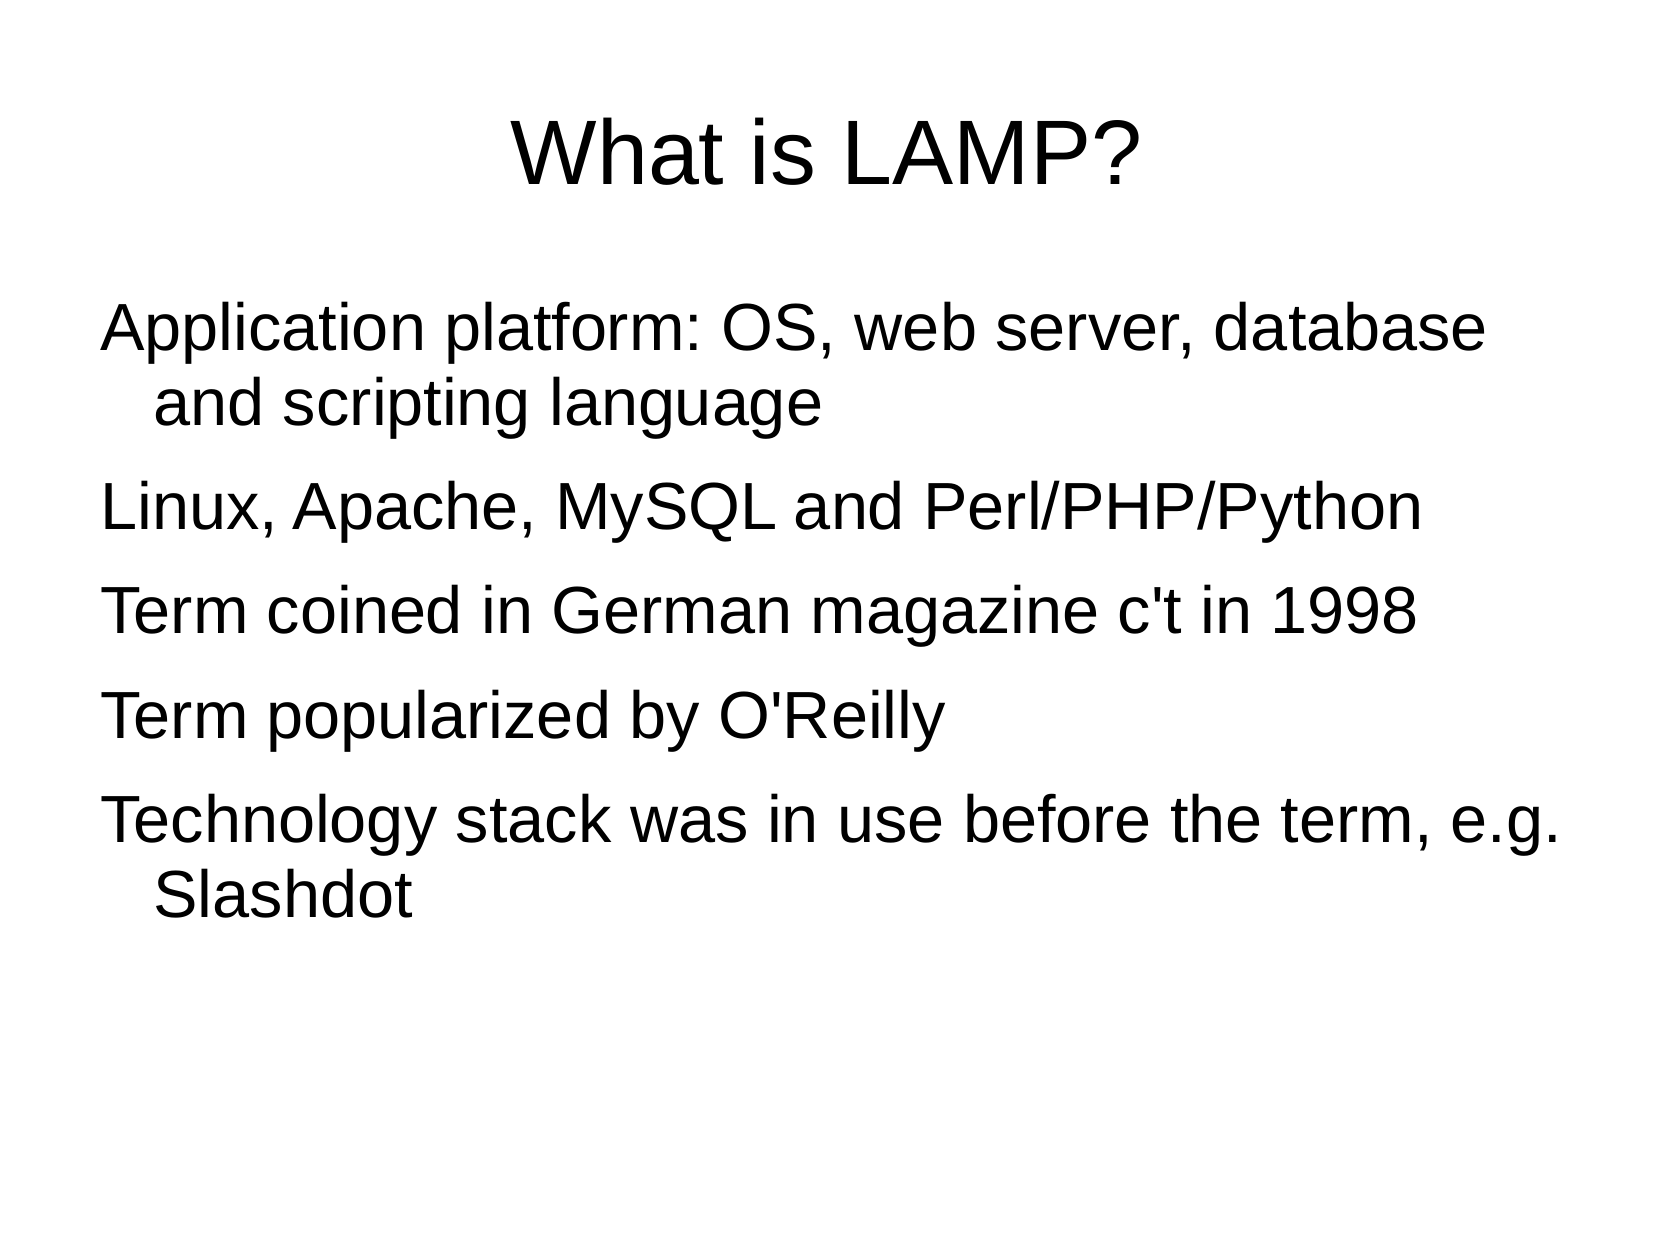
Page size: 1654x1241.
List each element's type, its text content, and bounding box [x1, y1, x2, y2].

title What is LAMP? [82, 49, 1571, 257]
list Application platform: OS, web server, database and scripting language Linux, Apache, MySQL and Perl/PHP/Python Term coined in German magazine c't in 1998 Term popularized by O'Reilly Technology stack was in use before the term, e.g. Slashdot [82, 290, 1571, 1094]
